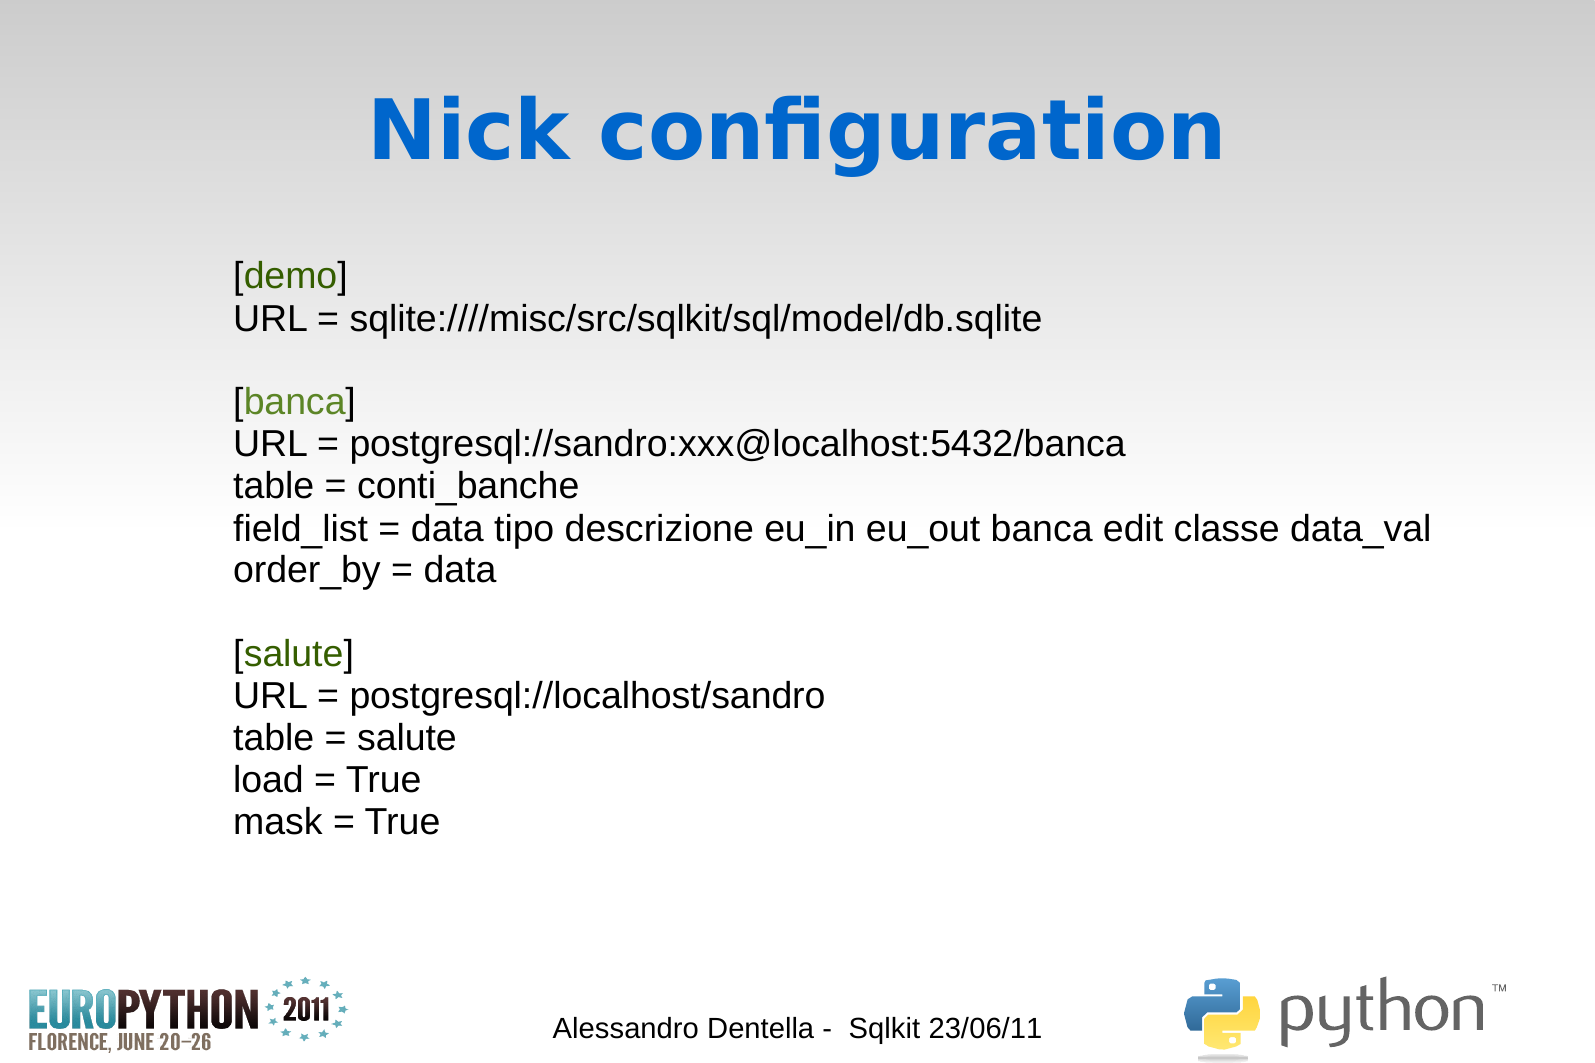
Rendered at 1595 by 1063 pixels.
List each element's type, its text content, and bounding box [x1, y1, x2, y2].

text_box [demo] URL = sqlite:////misc/src/sqlkit/sql/model/db.sqlite [banca] URL = postgresql://sandro:xxx@localhost:5432/banca table = conti_banche field_list = data tipo descrizione eu_in eu_out banca edit classe data_val order_by = data [salute] URL = postgresql://localhost/sandro table = salute load = True mask = True [218, 247, 1447, 851]
picture [29, 974, 355, 1058]
title Nick configuration [79, 42, 1515, 220]
